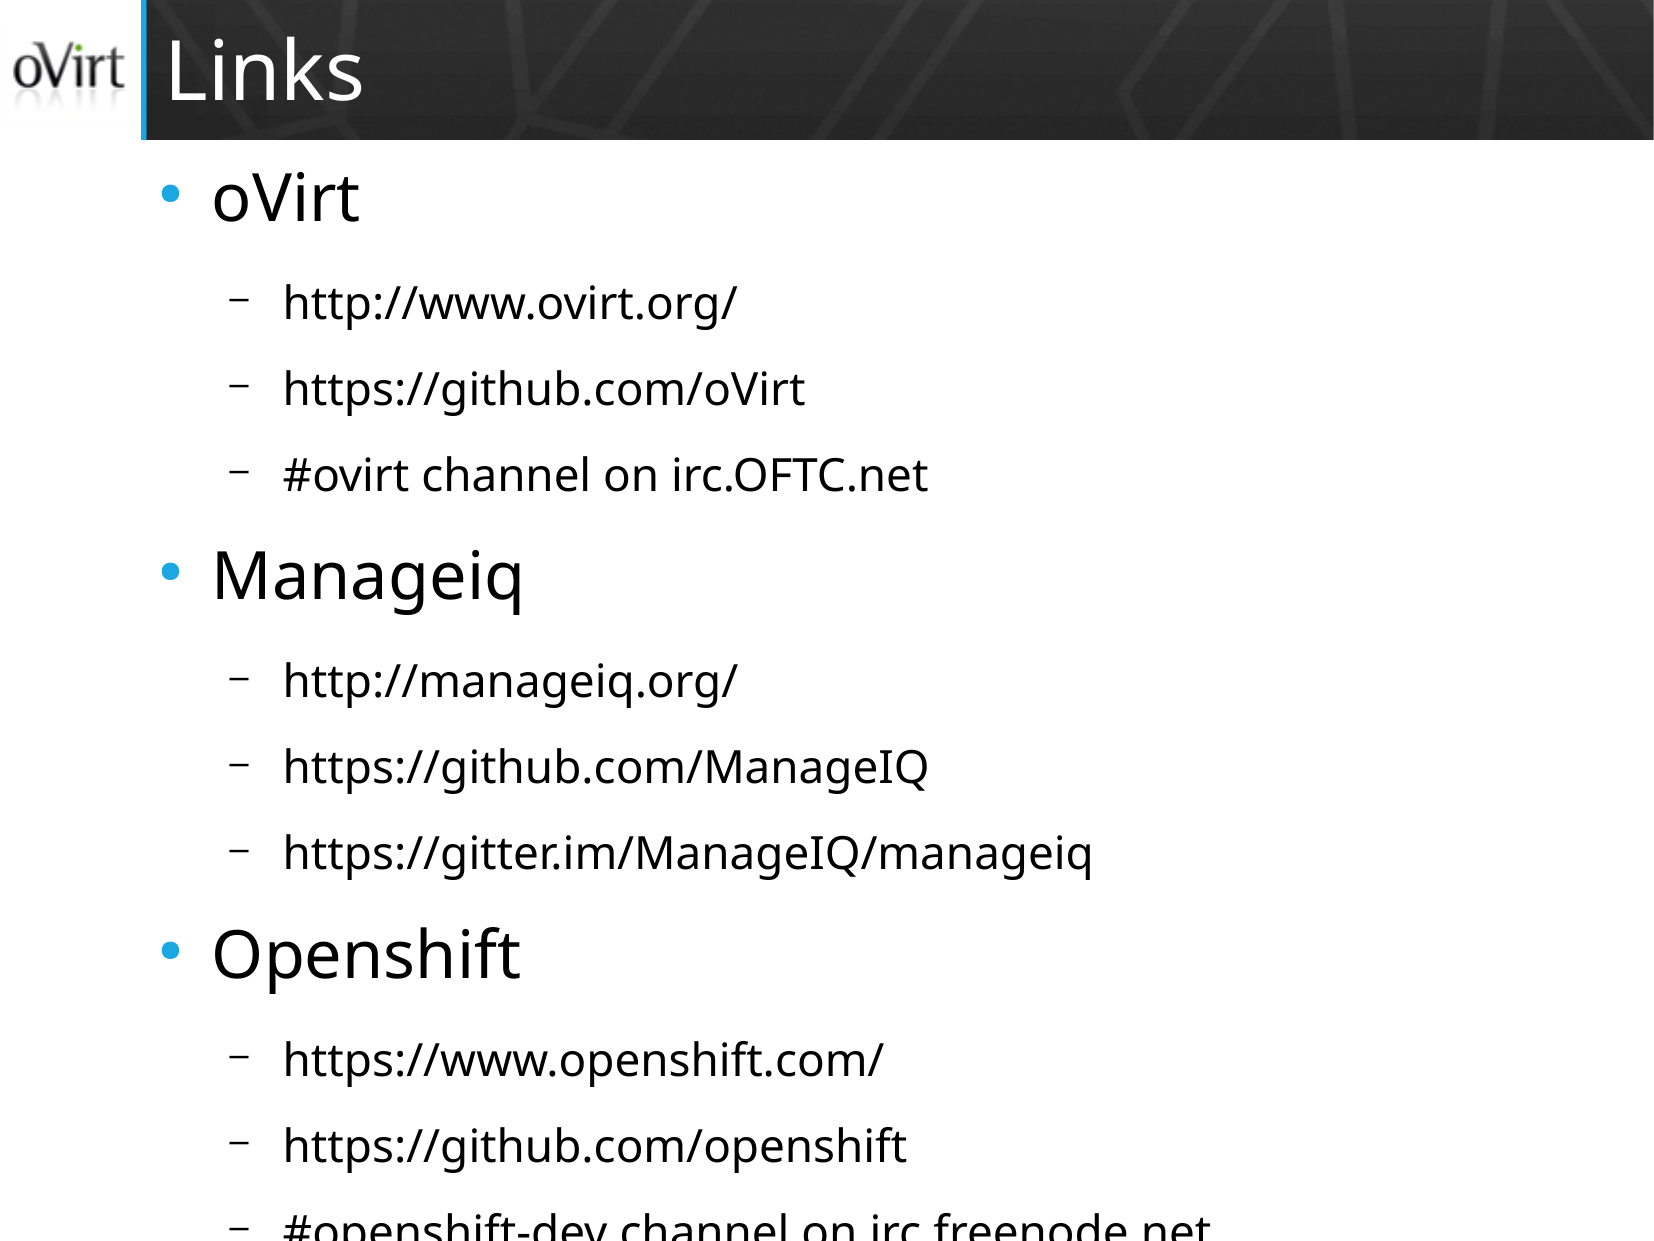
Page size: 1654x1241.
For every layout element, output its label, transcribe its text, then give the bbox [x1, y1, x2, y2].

list oVirt http://www.ovirt.org/ https://github.com/oVirt #ovirt channel on irc.OFTC.net Manageiq http://manageiq.org/ https://github.com/ManageIQ https://gitter.im/ManageIQ/manageiq Openshift https://www.openshift.com/ https://github.com/openshift #openshift-dev channel on irc.freenode.net [140, 150, 1630, 1140]
picture [0, 0, 1654, 140]
title Links [164, 18, 1653, 119]
